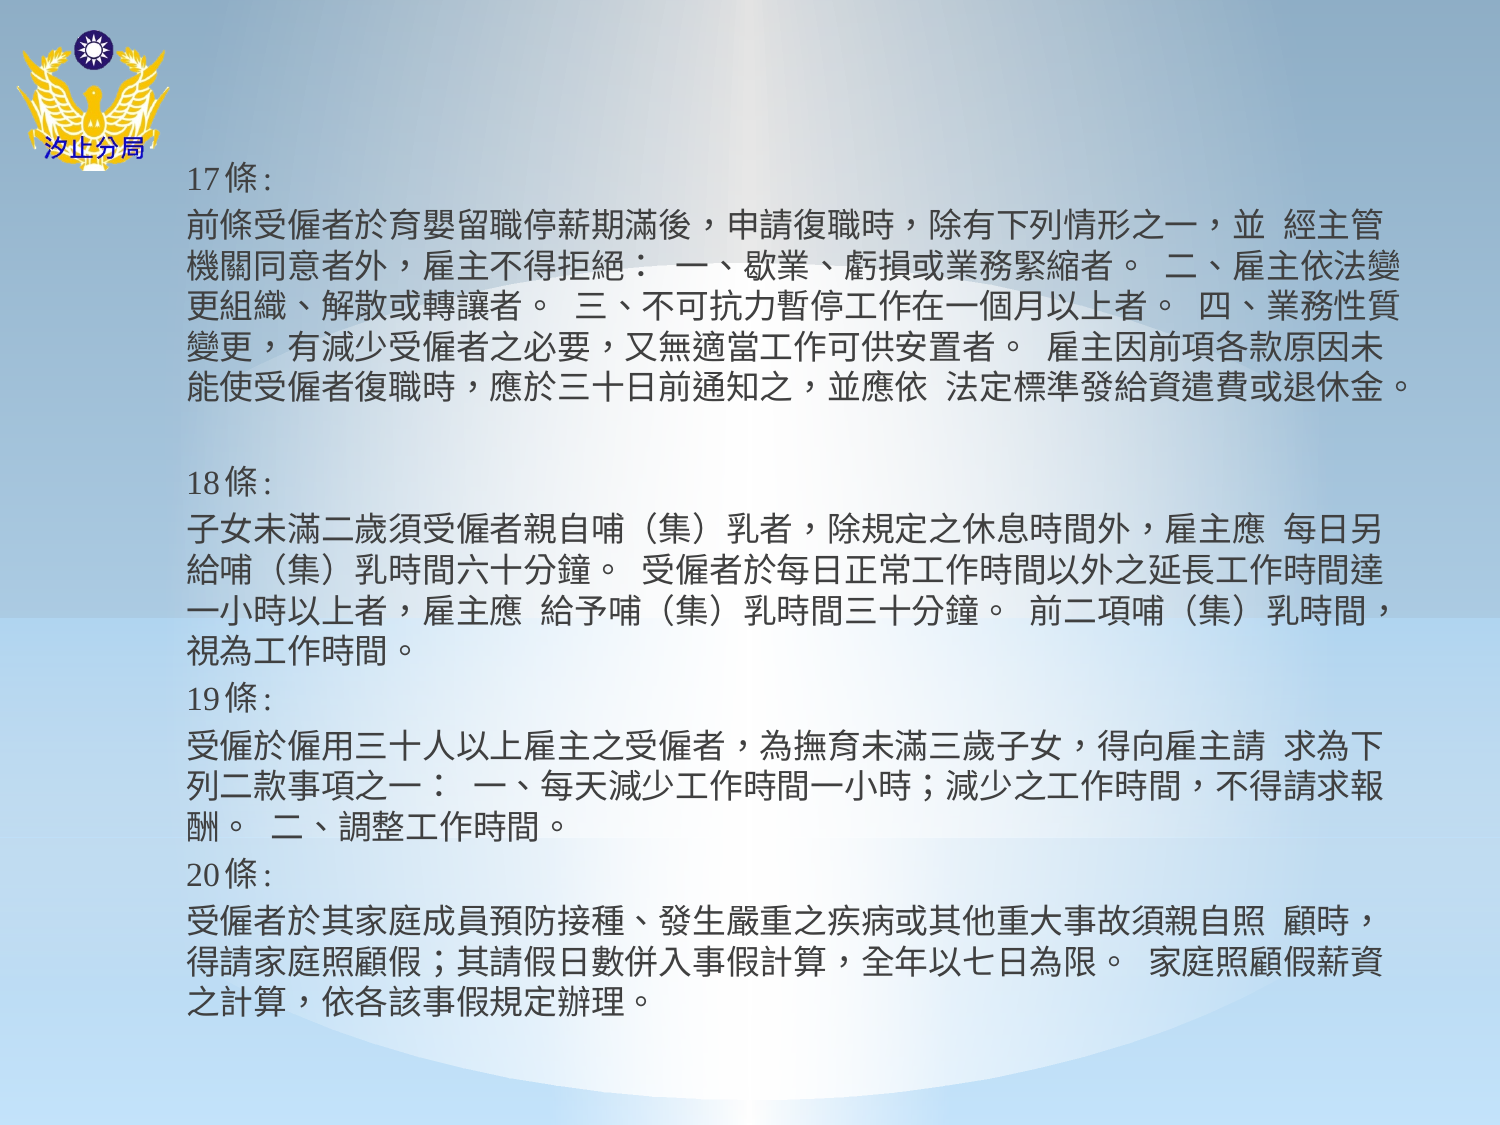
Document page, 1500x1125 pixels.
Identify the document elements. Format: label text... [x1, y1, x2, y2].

list 17條: 前條受僱者於育嬰留職停薪期滿後，申請復職時，除有下列情形之一，並 經主管機關同意者外，雇主不得拒絕： 一、歇業、虧損或業務緊縮者。 二、雇主依法變更組織、解散或轉讓者。 三、不可抗力暫停工作在一個月以上者。 四、業務性質變更，有減少受僱者之必要，又無適當工作可供安置者。 雇主因前項各款原因未能使受僱者復職時，應於三十日前通知之，並應依 法定標準發給資遣費或退休金。 18條: 子女未滿二歲須受僱者親自哺（集）乳者，除規定之休息時間外，雇主應 每日另給哺（集）乳時間六十分鐘。 受僱者於每日正常工作時間以外之延長工作時間達一小時以上者，雇主應 給予哺（集）乳時間三十分鐘。 前二項哺（集）乳時間，視為工作時間。 19條: 受僱於僱用三十人以上雇主之受僱者，為撫育未滿三歲子女，得向雇主請 求為下列二款事項之一： 一、每天減少工作時間一小時；減少之工作時間，不得請求報酬。 二、調整工作時間。 20條: 受僱者於其家庭成員預防接種、發生嚴重之疾病或其他重大事故須親自照 顧時，得請家庭照顧假；其請假日數併入事假計算，全年以七日為限。 家庭照顧假薪資之計算，依各該事假規定辦理。 [171, 149, 1433, 1060]
picture [15, 30, 172, 171]
